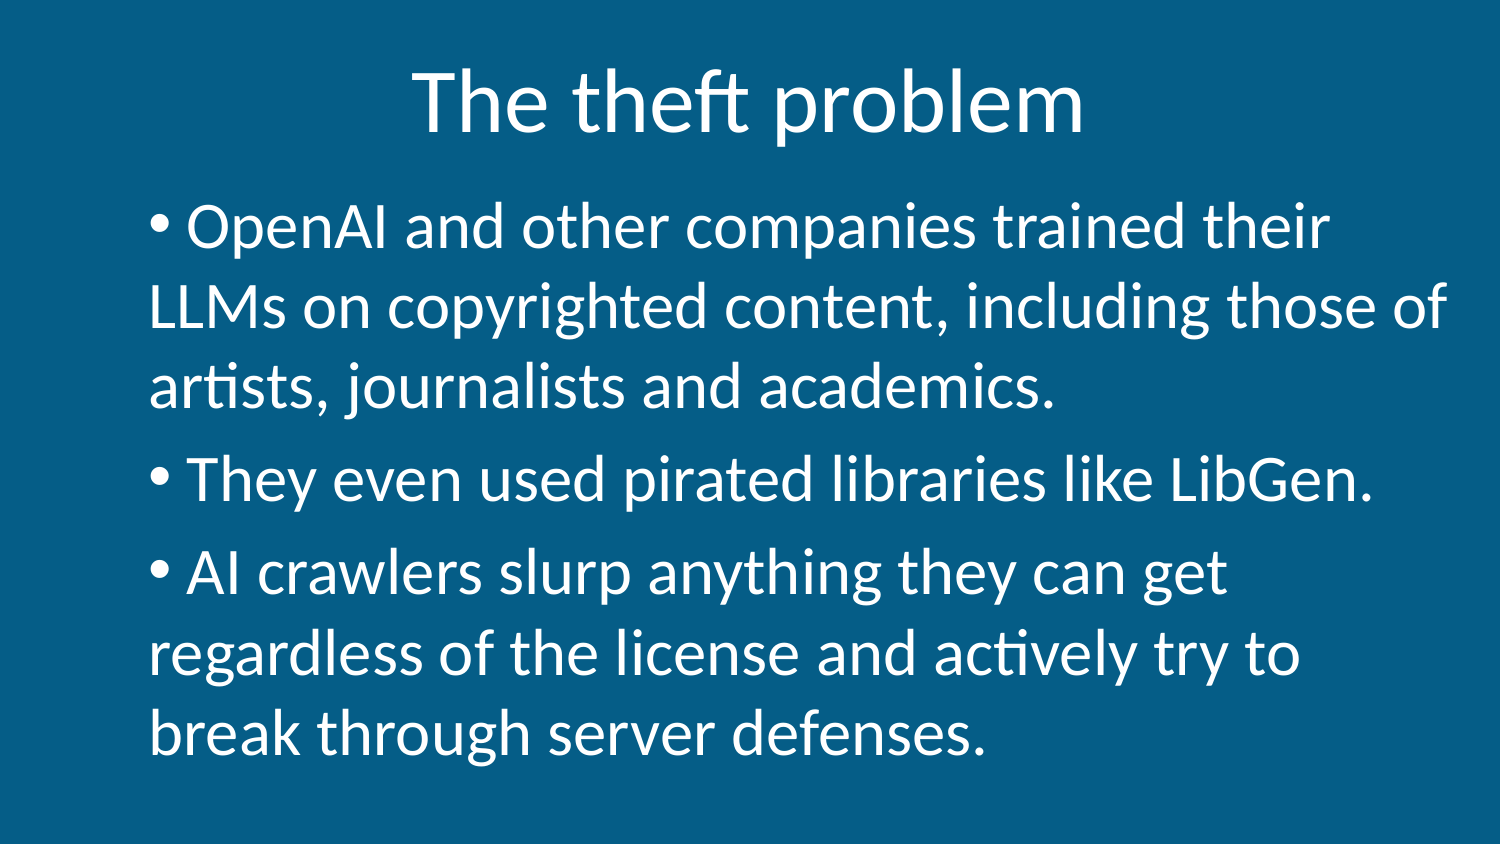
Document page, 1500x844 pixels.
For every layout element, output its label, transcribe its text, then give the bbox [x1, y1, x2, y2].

title The theft problem [75, 33, 1425, 174]
list OpenAI and other companies trained their LLMs on copyrighted content, including those of artists, journalists and academics. They even used pirated libraries like LibGen. AI crawlers slurp anything they can get regardless of the license and actively try to break through server defenses. [75, 174, 1465, 816]
